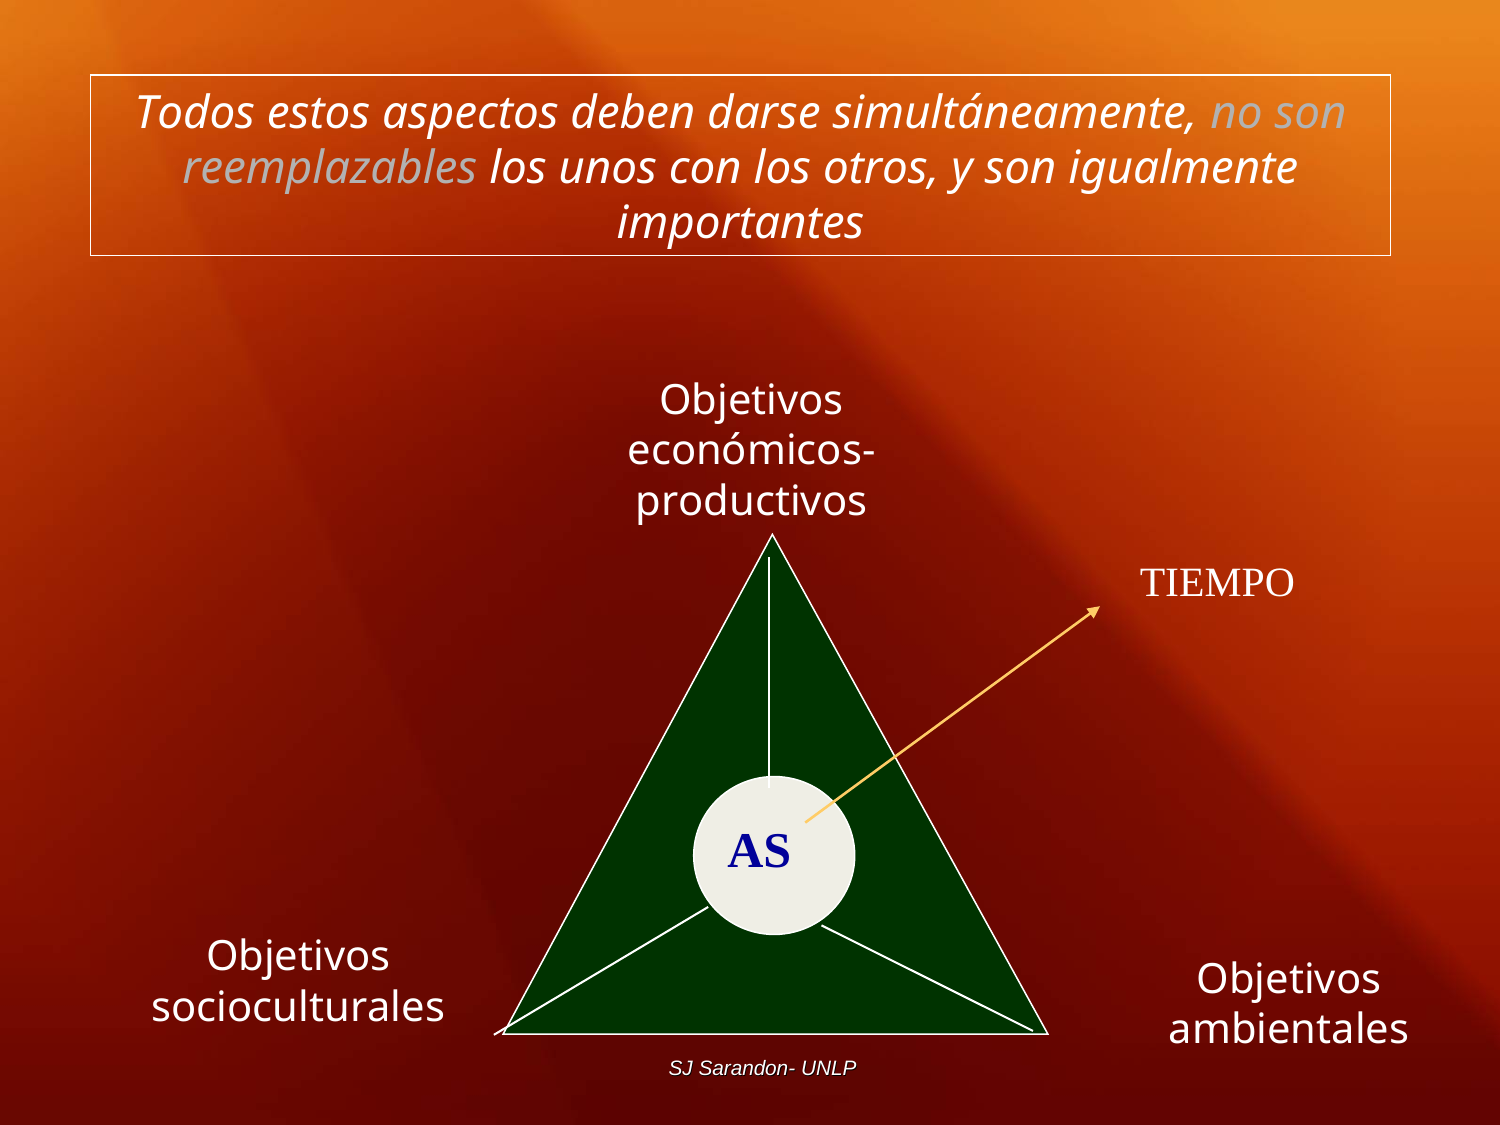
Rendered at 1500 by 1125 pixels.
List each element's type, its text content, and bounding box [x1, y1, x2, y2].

text_box Todos estos aspectos deben darse simultáneamente, no son reemplazables los unos con los otros, y son igualmente importantes [90, 75, 1391, 256]
text_box SJ Sarandon- UNLP [524, 1035, 1000, 1088]
text_box AS [712, 809, 854, 885]
text_box TIEMPO [1124, 546, 1375, 613]
text_box Objetivos económicos-productivos [540, 365, 963, 532]
text_box [503, 534, 1048, 1035]
picture [0, 0, 1500, 1125]
text_box Objetivos ambientales [1146, 943, 1432, 1060]
text_box Objetivos socioculturales [131, 921, 466, 1038]
